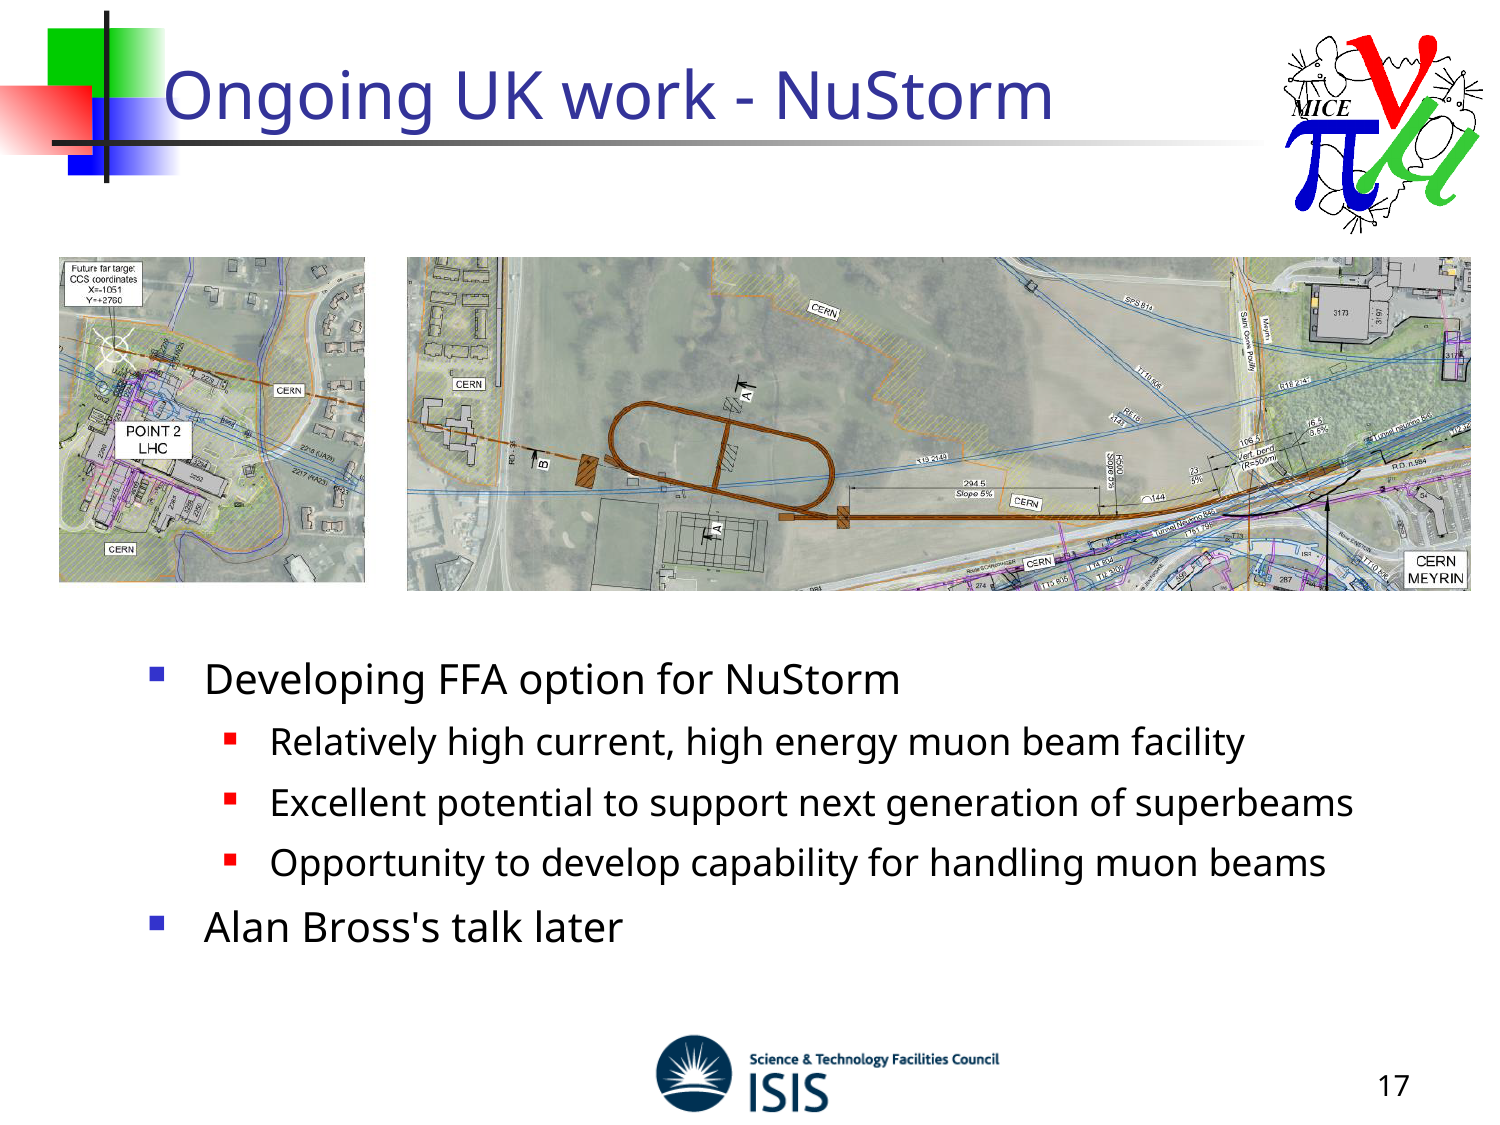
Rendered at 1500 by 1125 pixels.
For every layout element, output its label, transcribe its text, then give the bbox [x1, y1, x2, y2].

list Developing FFA option for NuStorm Relatively high current, high energy muon beam facility Excellent potential to support next generation of superbeams Opportunity to develop capability for handling muon beams Alan Bross's talk later [147, 649, 1500, 1038]
picture [640, 1038, 1167, 1125]
picture [1264, 5, 1500, 251]
picture [59, 257, 1471, 591]
title Ongoing UK work - NuStorm [162, 0, 1441, 188]
